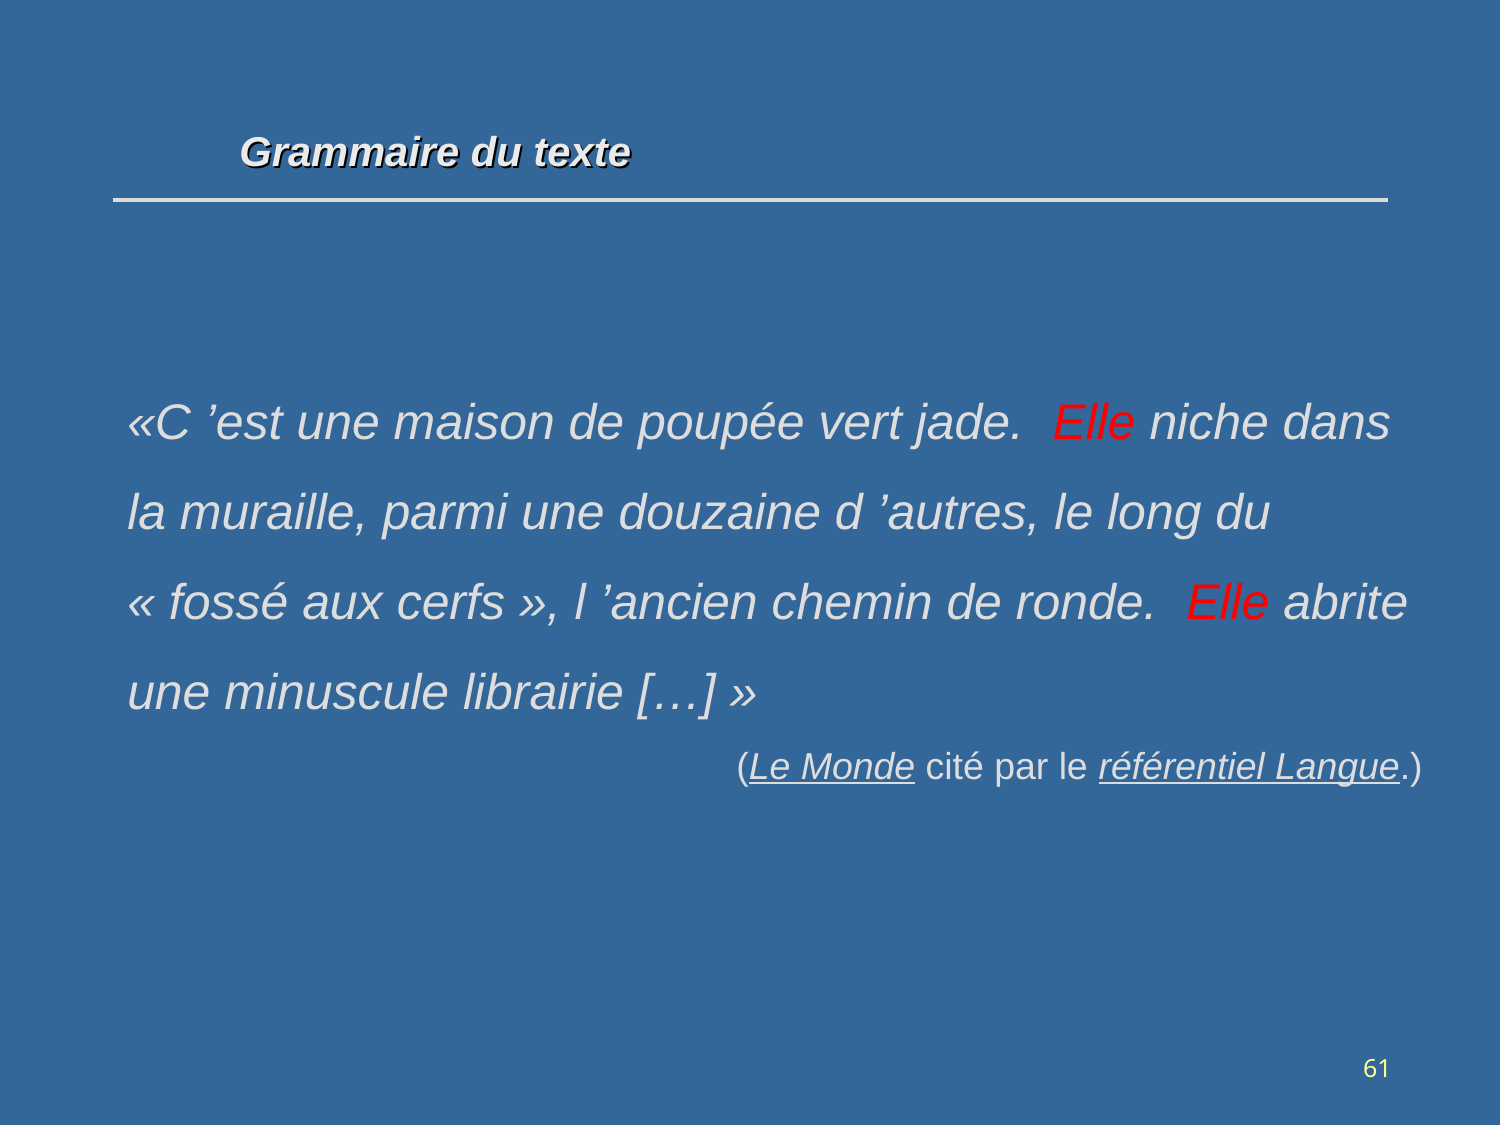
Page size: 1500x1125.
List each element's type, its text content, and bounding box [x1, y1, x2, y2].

text_box «C ’est une maison de poupée vert jade. Elle niche dans la muraille, parmi une douzaine d ’autres, le long du « fossé aux cerfs », l ’ancien chemin de ronde. Elle abrite une minuscule librairie […] » (Le Monde cité par le référentiel Langue.) [112, 232, 1438, 796]
text_box Grammaire du texte [224, 116, 647, 183]
